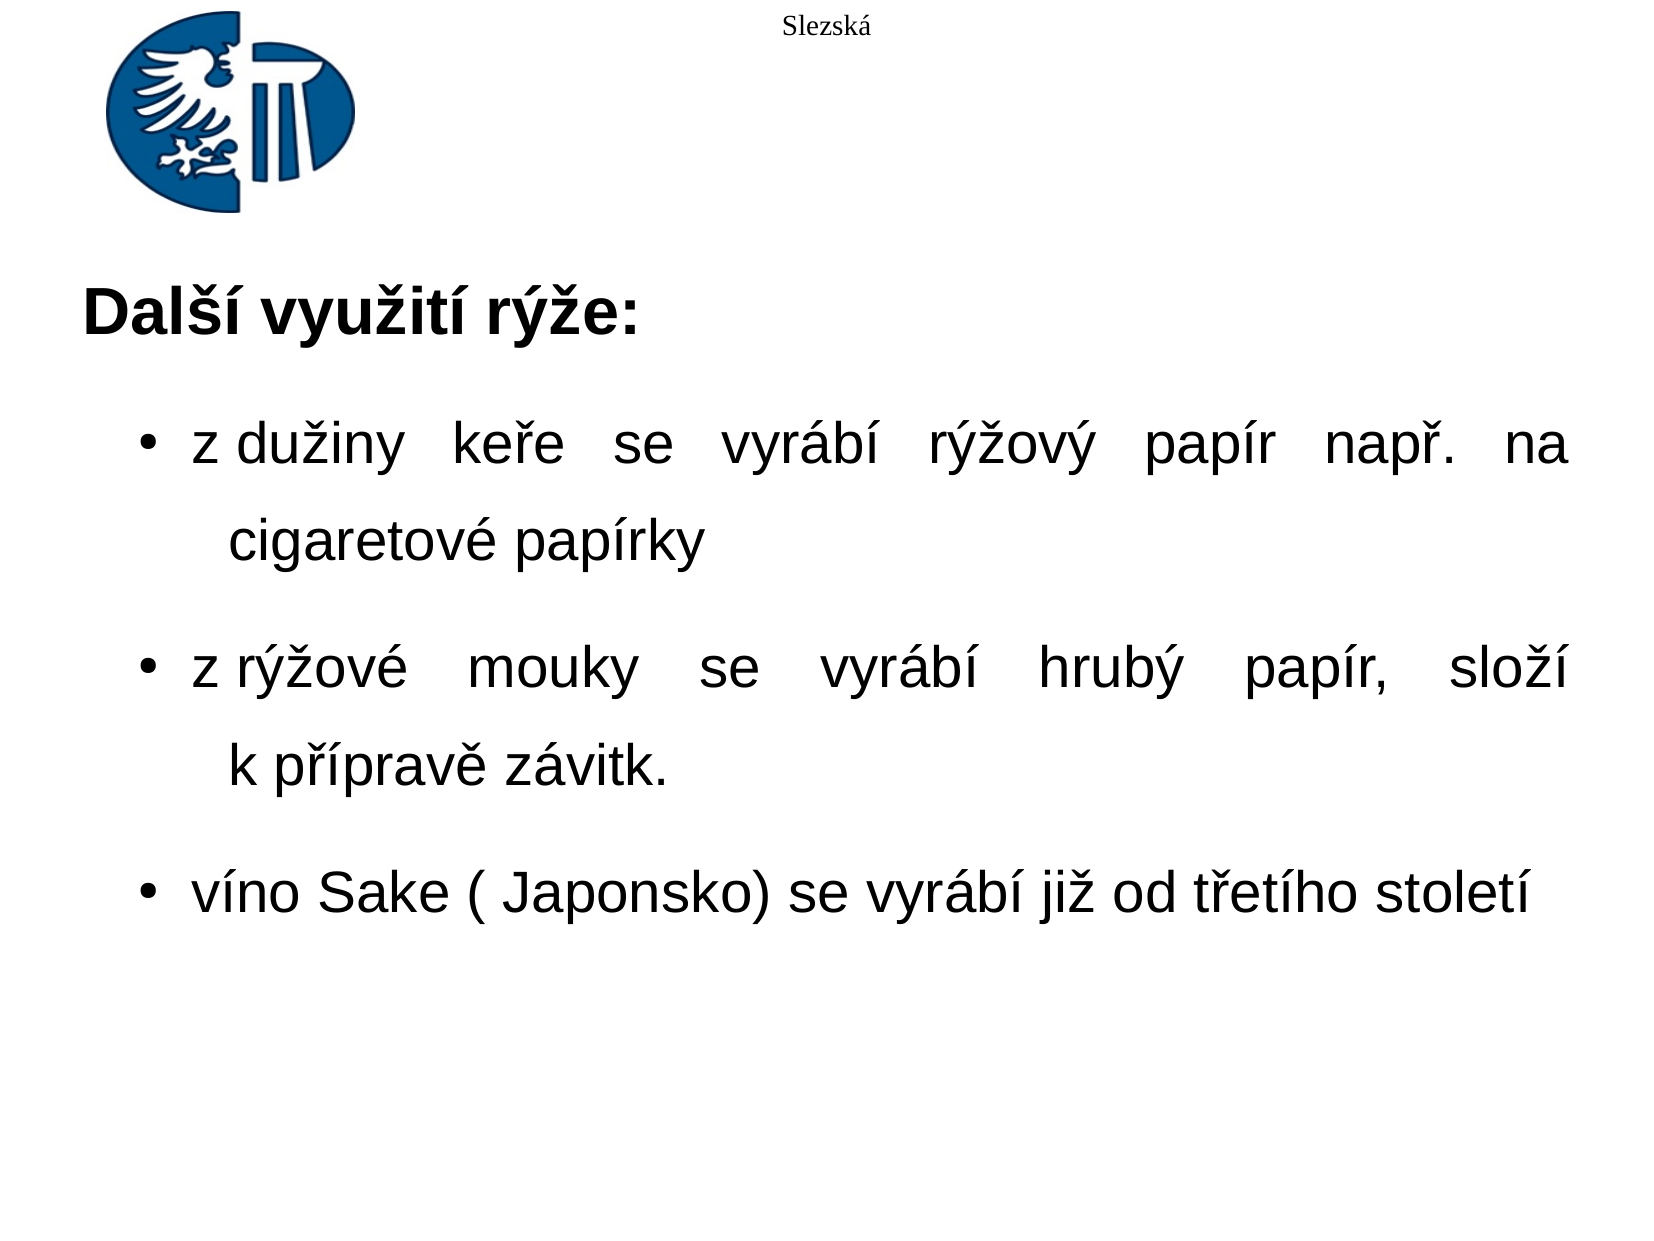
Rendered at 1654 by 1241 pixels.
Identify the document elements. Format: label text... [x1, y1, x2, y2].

list Další využití rýže: z dužiny keře se vyrábí rýžový papír např. na cigaretové papírky z rýžové mouky se vyrábí hrubý papír, složí k přípravě závitk. víno Sake ( Japonsko) se vyrábí již od třetího století [82, 236, 1571, 1241]
picture [106, 11, 355, 213]
